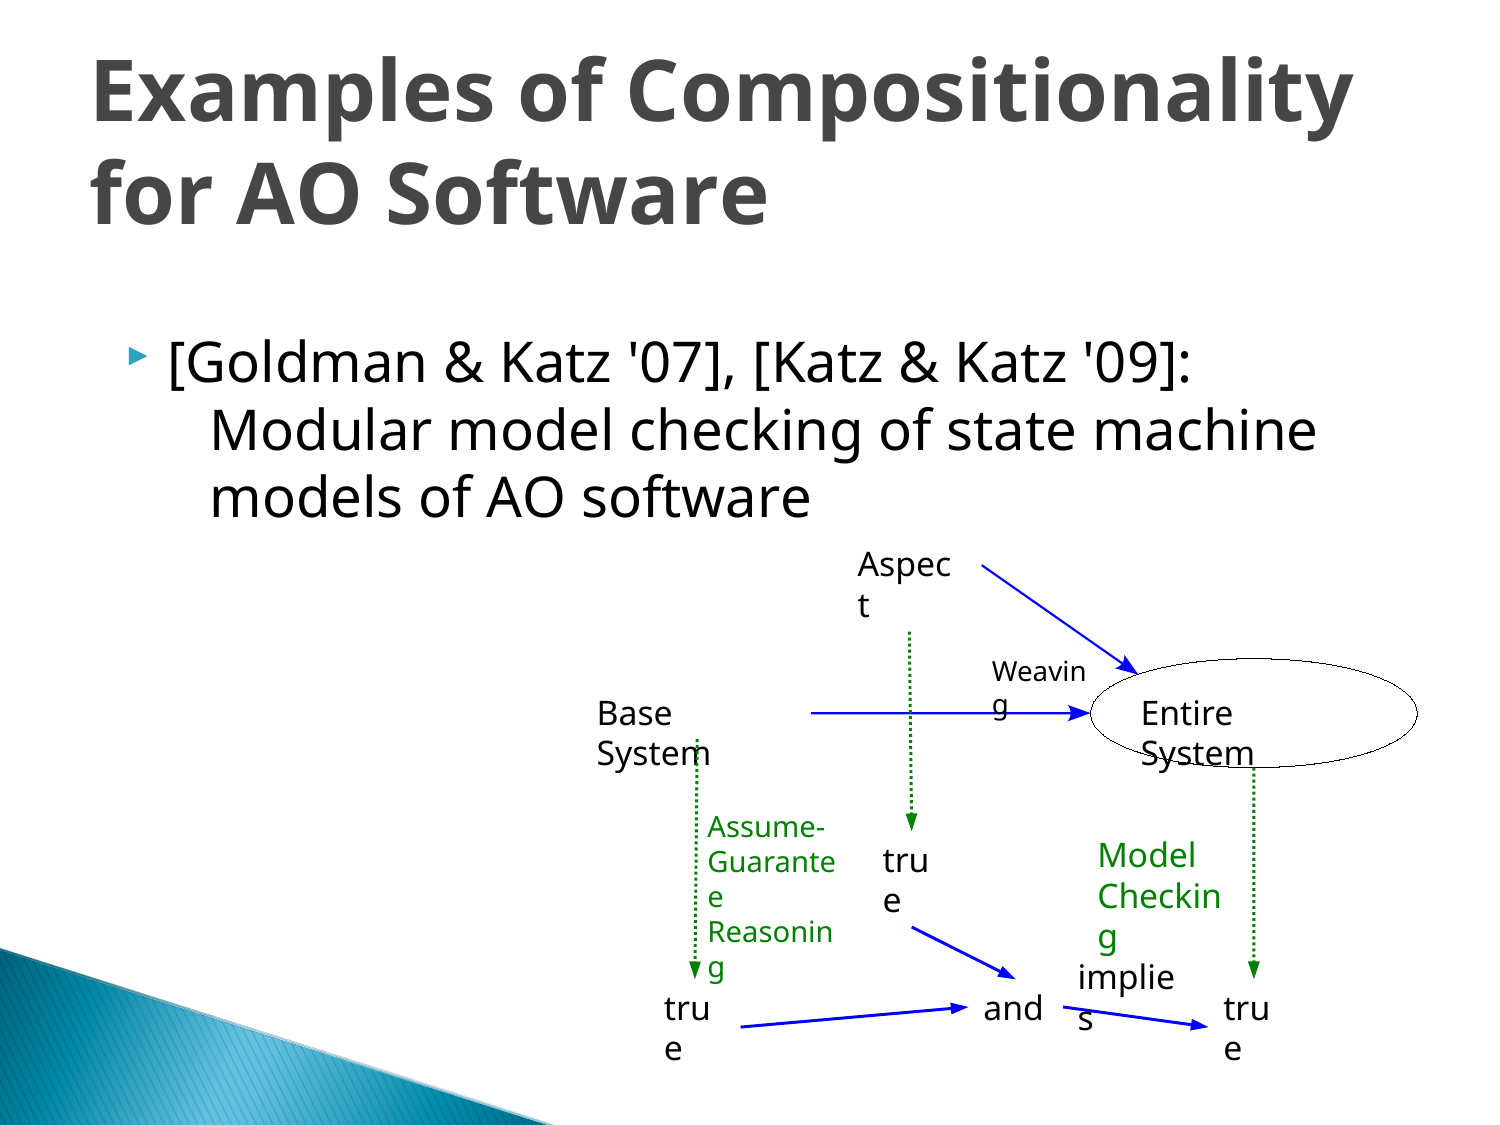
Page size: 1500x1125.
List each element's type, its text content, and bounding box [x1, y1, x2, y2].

list [Goldman & Katz '07], [Katz & Katz '09]: Modular model checking of state machine models of AO software [75, 242, 1426, 987]
text_box Model Checking [1082, 826, 1253, 923]
text_box Entire System [1125, 683, 1366, 740]
text_box [1006, 704, 1091, 722]
text_box Weaving [977, 646, 1115, 695]
text_box Aspect [842, 535, 976, 592]
text_box true [649, 979, 741, 1035]
text_box [981, 564, 1100, 646]
text_box and [968, 979, 1063, 1035]
text_box [1115, 654, 1139, 675]
text_box Assume- Guarantee Reasoning [692, 801, 862, 921]
title Examples of Compositionality for AO Software [75, 28, 1426, 242]
text_box true [867, 831, 956, 887]
text_box true [1208, 979, 1300, 1035]
text_box Base System [581, 683, 811, 740]
text_box implies [1062, 948, 1198, 1004]
